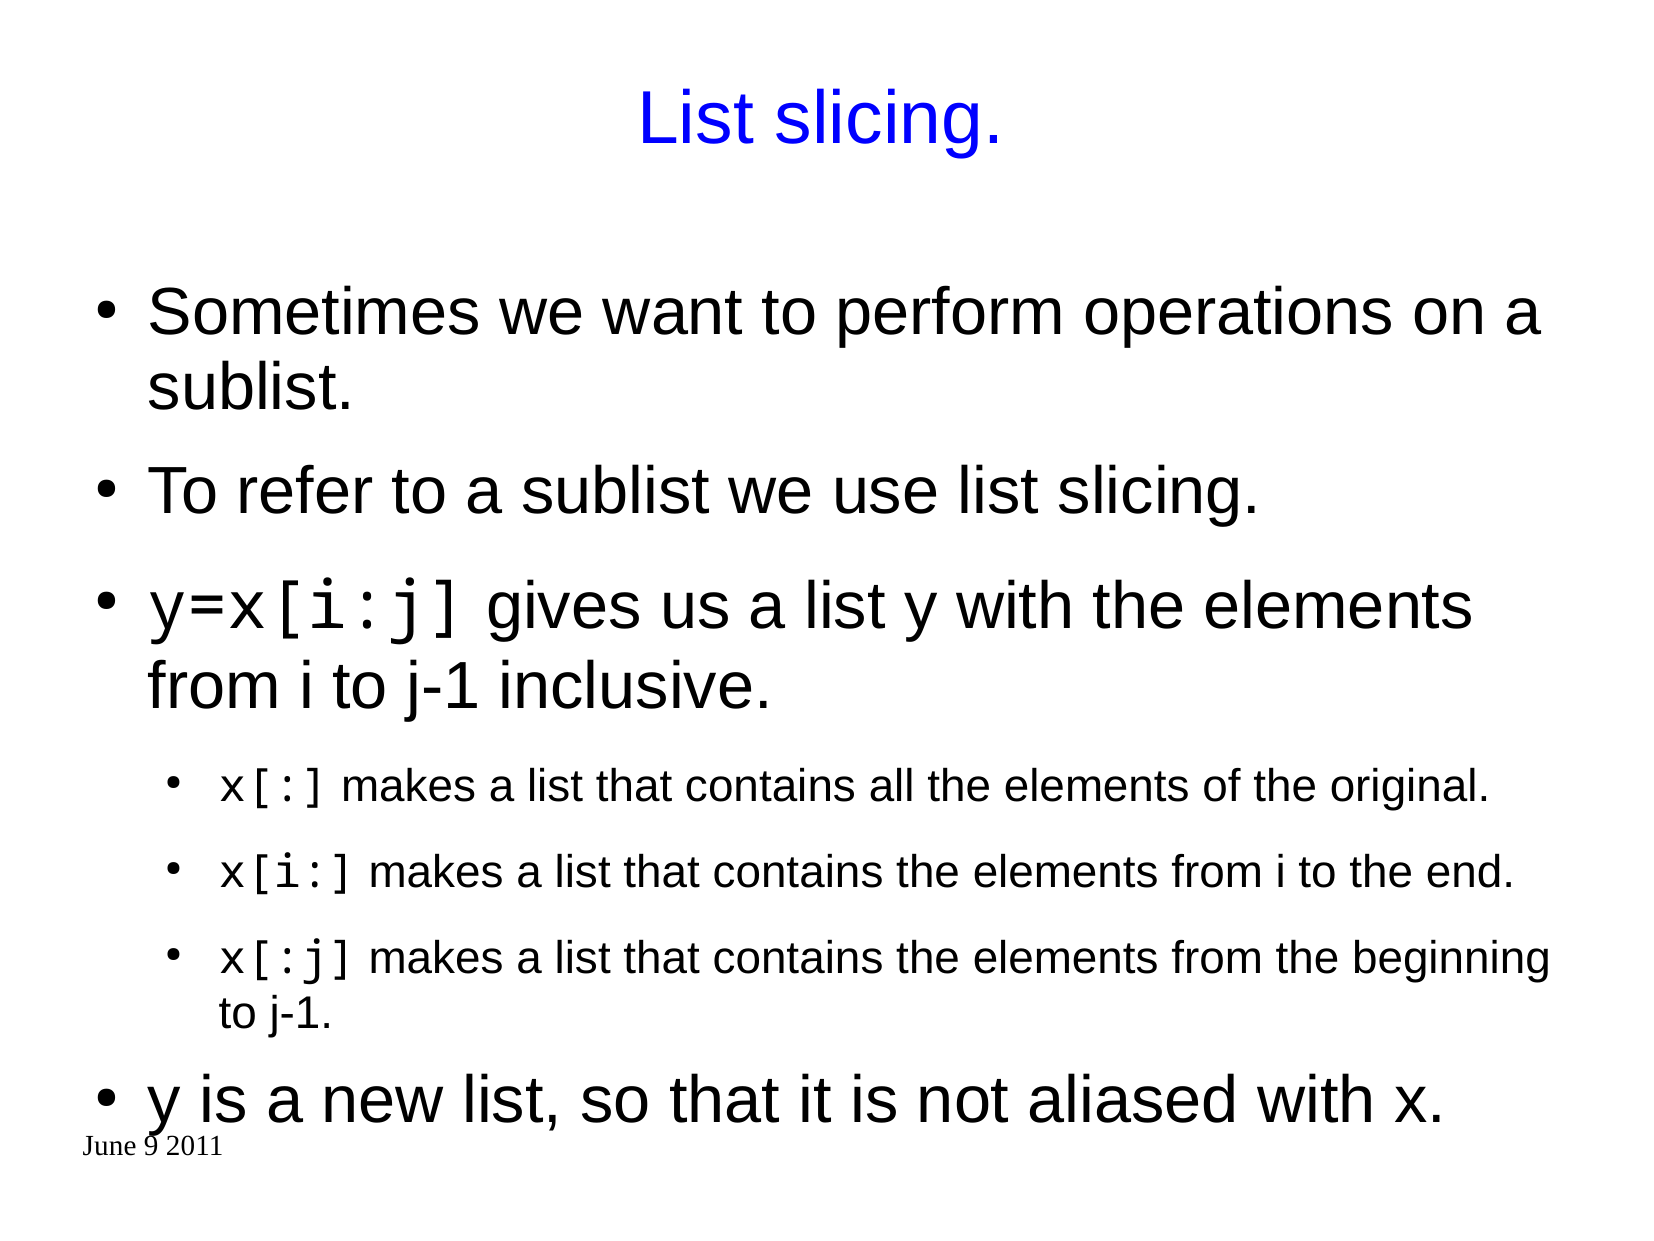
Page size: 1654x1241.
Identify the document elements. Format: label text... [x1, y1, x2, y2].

title List slicing. [76, 58, 1565, 178]
list Sometimes we want to perform operations on a sublist. To refer to a sublist we use list slicing. y=x[i:j] gives us a list y with the elements from i to j-1 inclusive. x[:] makes a list that contains all the elements of the original. x[i:] makes a list that contains the elements from i to the end. x[:j] makes a list that contains the elements from the beginning to j-1. y is a new list, so that it is not aliased with x. [76, 274, 1565, 1093]
